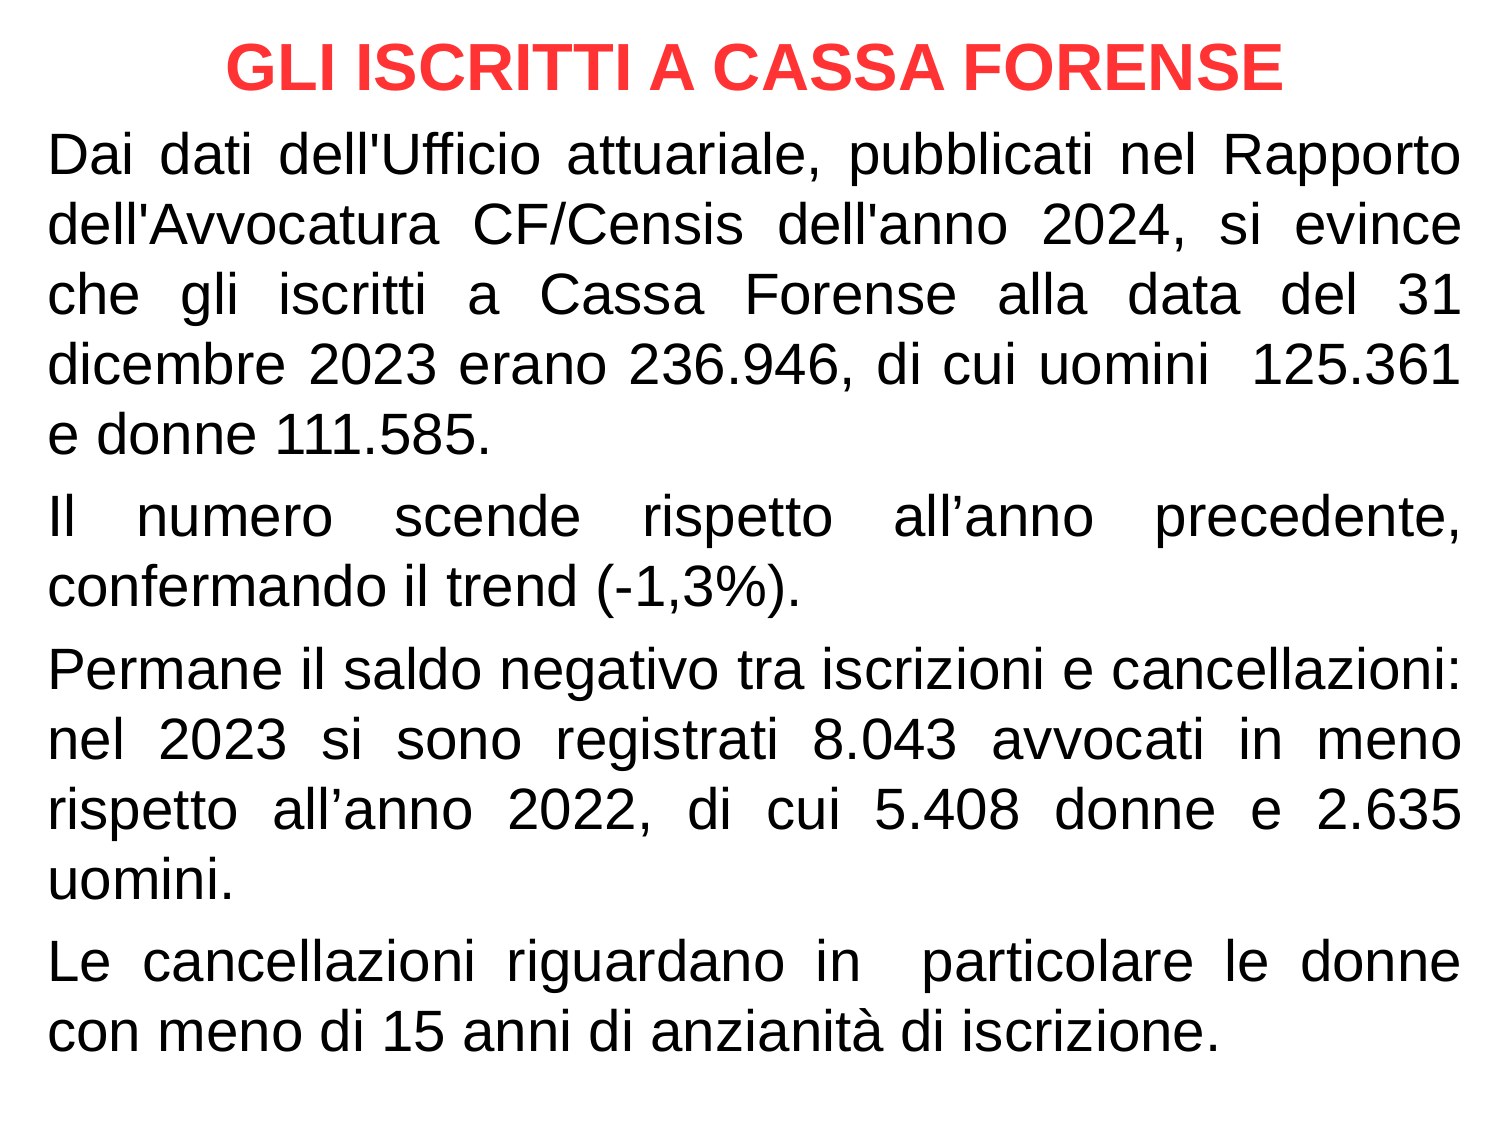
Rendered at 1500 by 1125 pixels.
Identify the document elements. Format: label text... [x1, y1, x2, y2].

text_box GLI ISCRITTI A CASSA FORENSE Dai dati dell'Ufficio attuariale, pubblicati nel Rapporto dell'Avvocatura CF/Censis dell'anno 2024, si evince che gli iscritti a Cassa Forense alla data del 31 dicembre 2023 erano 236.946, di cui uomini 125.361 e donne 111.585. Il numero scende rispetto all’anno precedente, confermando il trend (-1,3%). Permane il saldo negativo tra iscrizioni e cancellazioni: nel 2023 si sono registrati 8.043 avvocati in meno rispetto all’anno 2022, di cui 5.408 donne e 2.635 uomini. Le cancellazioni riguardano in particolare le donne con meno di 15 anni di anzianità di iscrizione. [47, 23, 1465, 1083]
